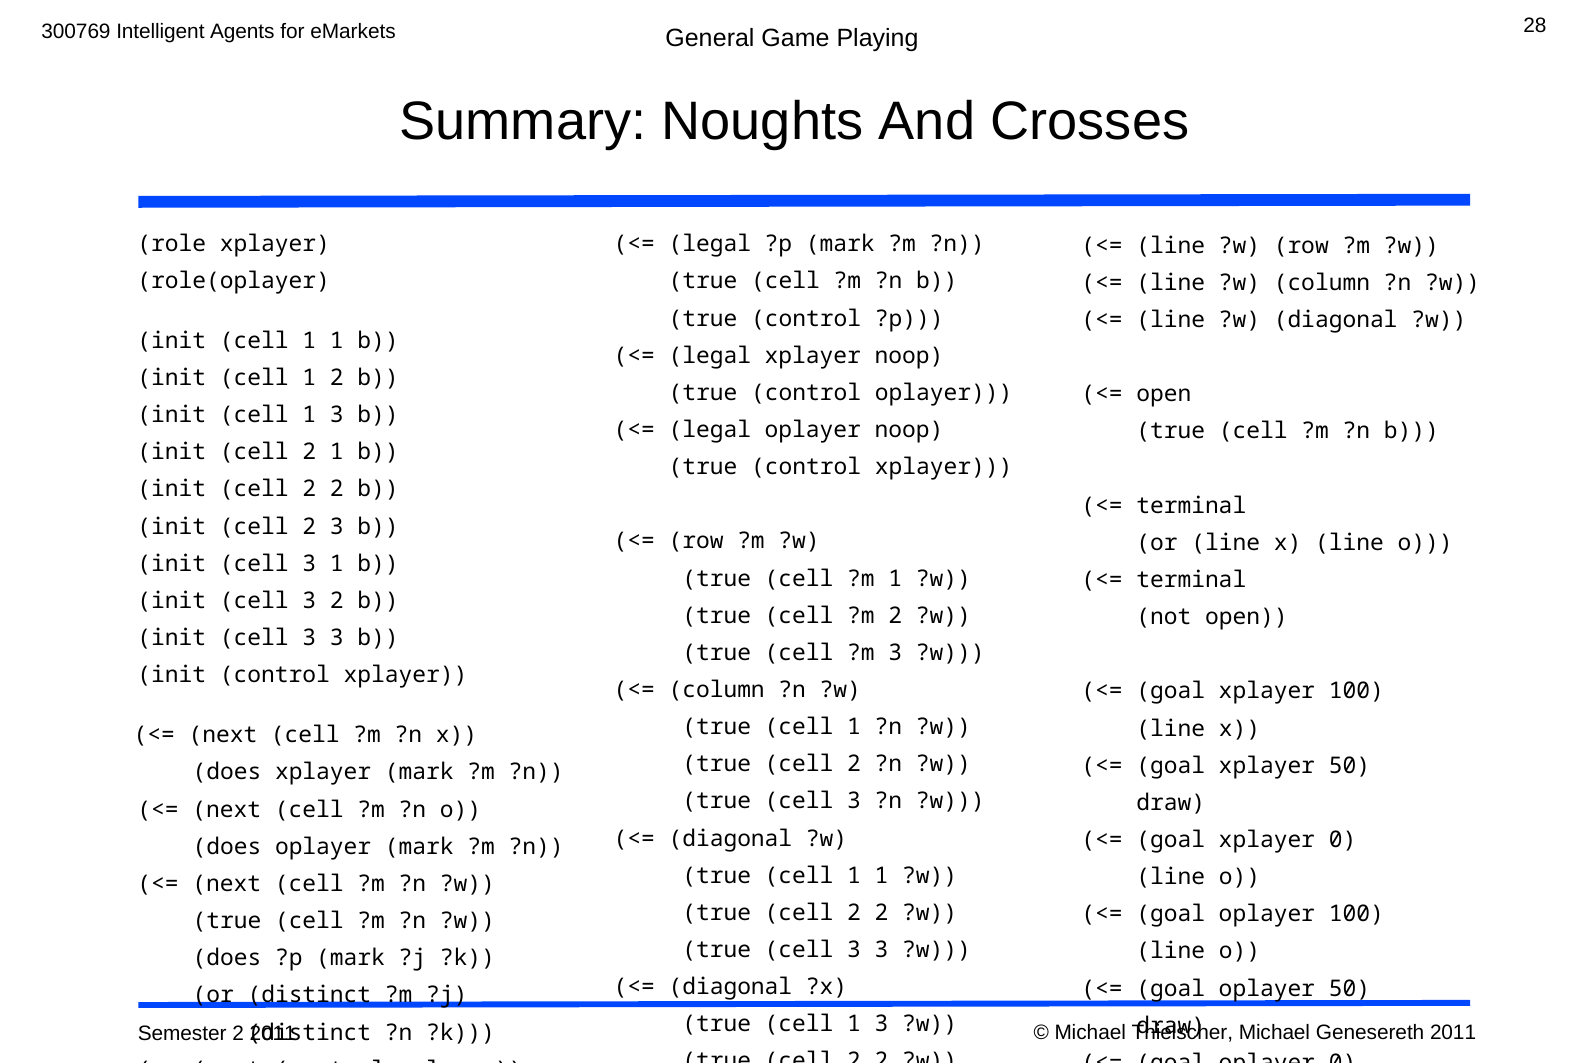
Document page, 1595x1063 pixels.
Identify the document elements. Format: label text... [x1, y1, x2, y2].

list (role xplayer) (role(oplayer) (init (cell 1 1 b)) (init (cell 1 2 b)) (init (cell 1 3 b)) (init (cell 2 1 b)) (init (cell 2 2 b)) (init (cell 2 3 b)) (init (cell 3 1 b)) (init (cell 3 2 b)) (init (cell 3 3 b)) (init (control xplayer)) (<= (next (cell ?m ?n x)) (does xplayer (mark ?m ?n)) (<= (next (cell ?m ?n o)) (does oplayer (mark ?m ?n)) (<= (next (cell ?m ?n ?w)) (true (cell ?m ?n ?w)) (does ?p (mark ?j ?k)) (or (distinct ?m ?j) (distinct ?n ?k))) (<= (next (control xplayer)) (true (control oplayer))) (<= (next (control oplayer)) (true (control xplayer))) [119, 226, 770, 988]
list (<= (line ?w) (row ?m ?w)) (<= (line ?w) (column ?n ?w)) (<= (line ?w) (diagonal ?w)) (<= open (true (cell ?m ?n b))) (<= terminal (or (line x) (line o))) (<= terminal (not open)) (<= (goal xplayer 100) (line x)) (<= (goal xplayer 50) draw) (<= (goal xplayer 0) (line o)) (<= (goal oplayer 100) (line o)) (<= (goal oplayer 50) draw) (<= (goal oplayer 0) (line x)) [1063, 228, 1547, 948]
title Summary: Noughts And Crosses [114, 51, 1476, 190]
list (<= (legal ?p (mark ?m ?n)) (true (cell ?m ?n b)) (true (control ?p))) (<= (legal xplayer noop) (true (control oplayer))) (<= (legal oplayer noop) (true (control xplayer))) (<= (row ?m ?w) (true (cell ?m 1 ?w)) (true (cell ?m 2 ?w)) (true (cell ?m 3 ?w))) (<= (column ?n ?w) (true (cell 1 ?n ?w)) (true (cell 2 ?n ?w)) (true (cell 3 ?n ?w))) (<= (diagonal ?w) (true (cell 1 1 ?w)) (true (cell 2 2 ?w)) (true (cell 3 3 ?w))) (<= (diagonal ?x) (true (cell 1 3 ?w)) (true (cell 2 2 ?w)) (true (cell 3 1 ?w))) [595, 227, 1246, 971]
